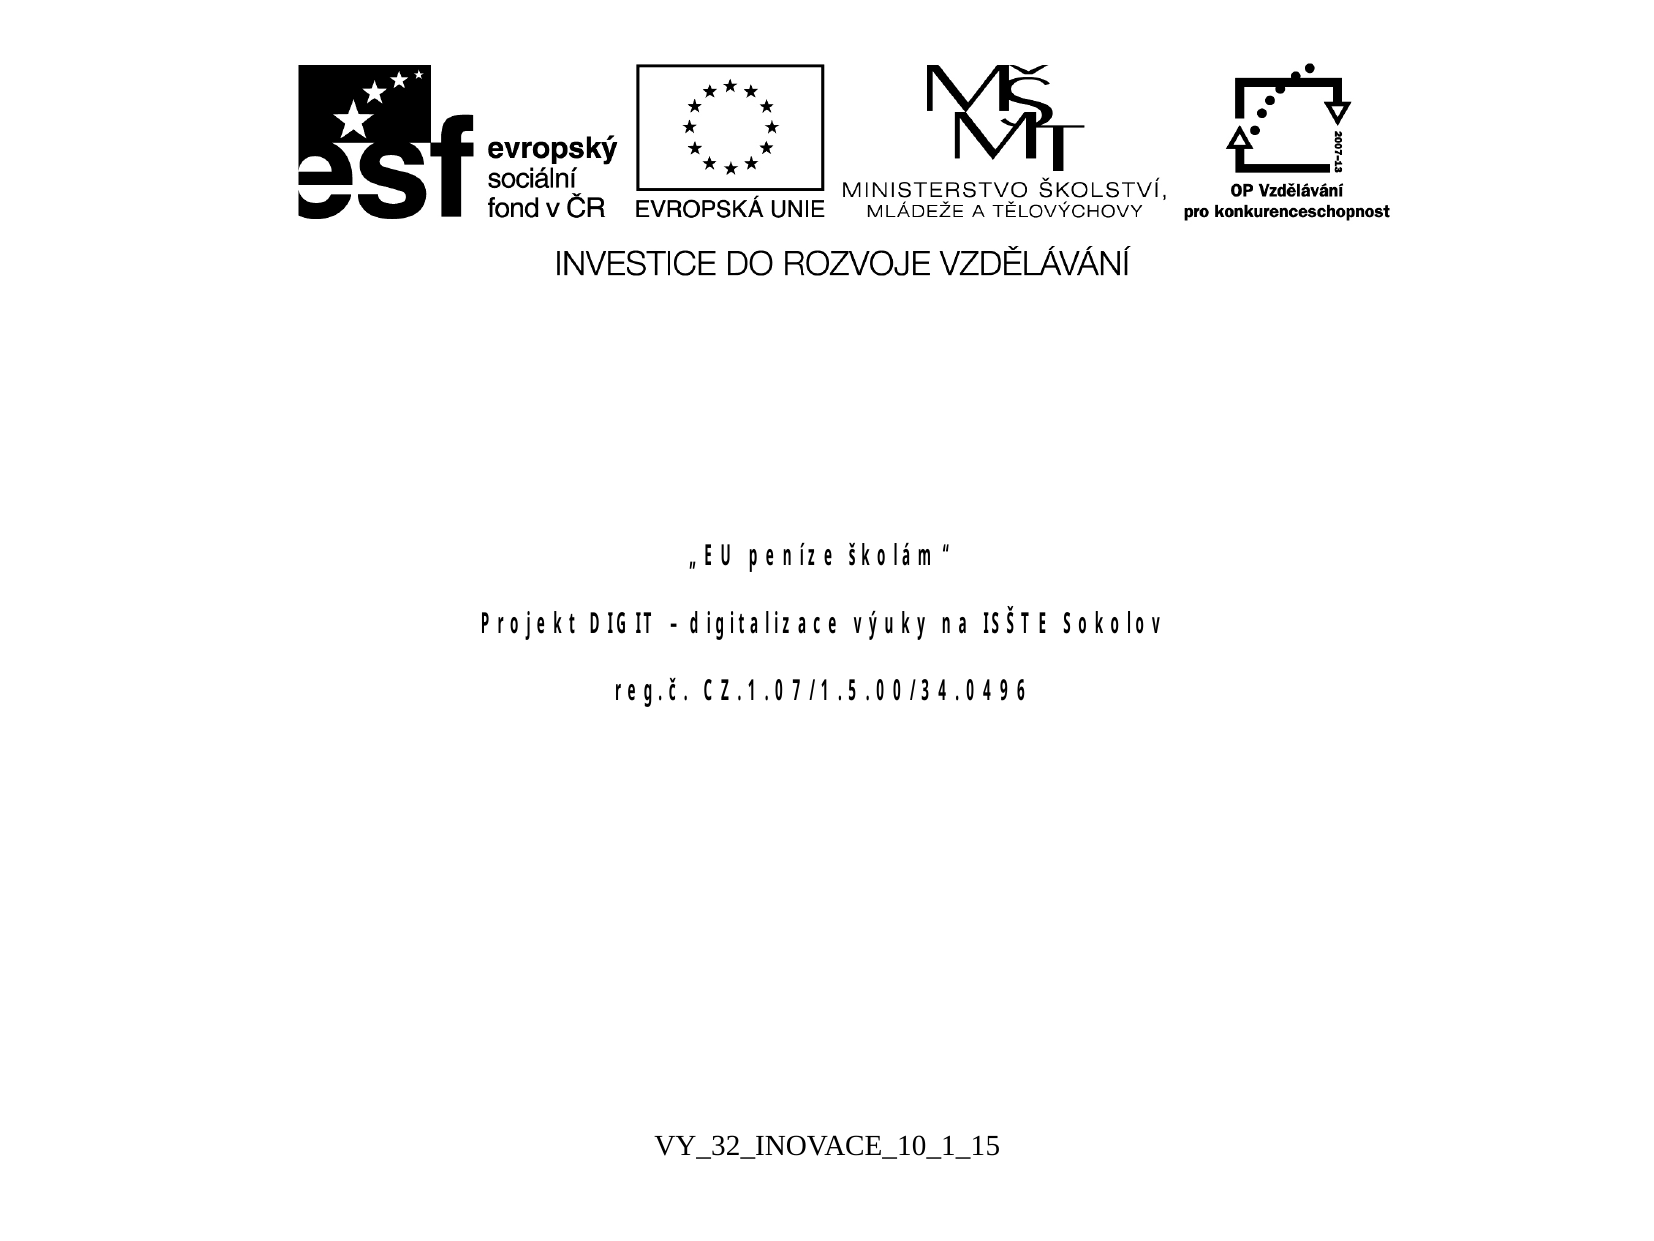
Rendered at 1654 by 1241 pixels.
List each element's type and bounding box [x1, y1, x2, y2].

picture [265, 43, 1423, 296]
picture [354, 539, 1300, 709]
